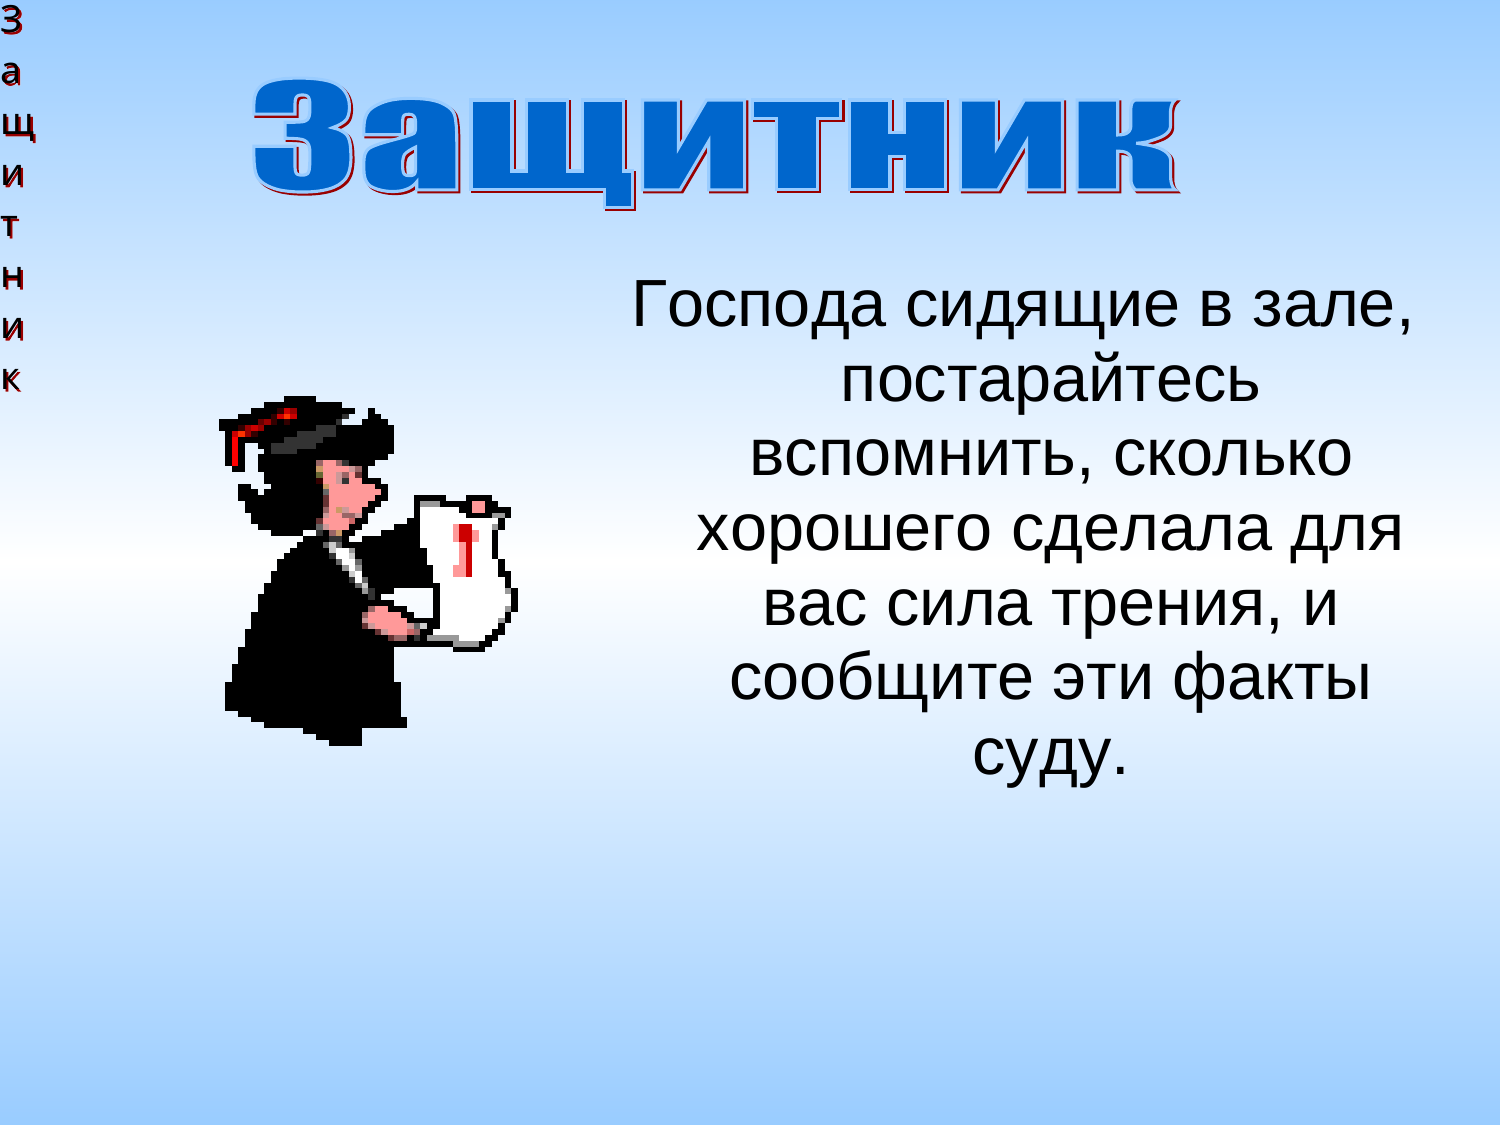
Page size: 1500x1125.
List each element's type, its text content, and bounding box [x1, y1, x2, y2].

text_box [642, 99, 747, 192]
text_box [752, 99, 843, 192]
text_box [1077, 99, 1178, 192]
picture [206, 385, 525, 752]
list [75, 262, 734, 1021]
text_box [470, 99, 635, 210]
text_box [253, 78, 354, 195]
text_box [849, 99, 948, 192]
text_box [363, 98, 459, 194]
text_box [960, 99, 1065, 192]
list Господа сидящие в зале, постарайтесь вспомнить, сколько хорошего сделала для вас сила трения, и сообщите эти факты суду. [620, 265, 1427, 994]
